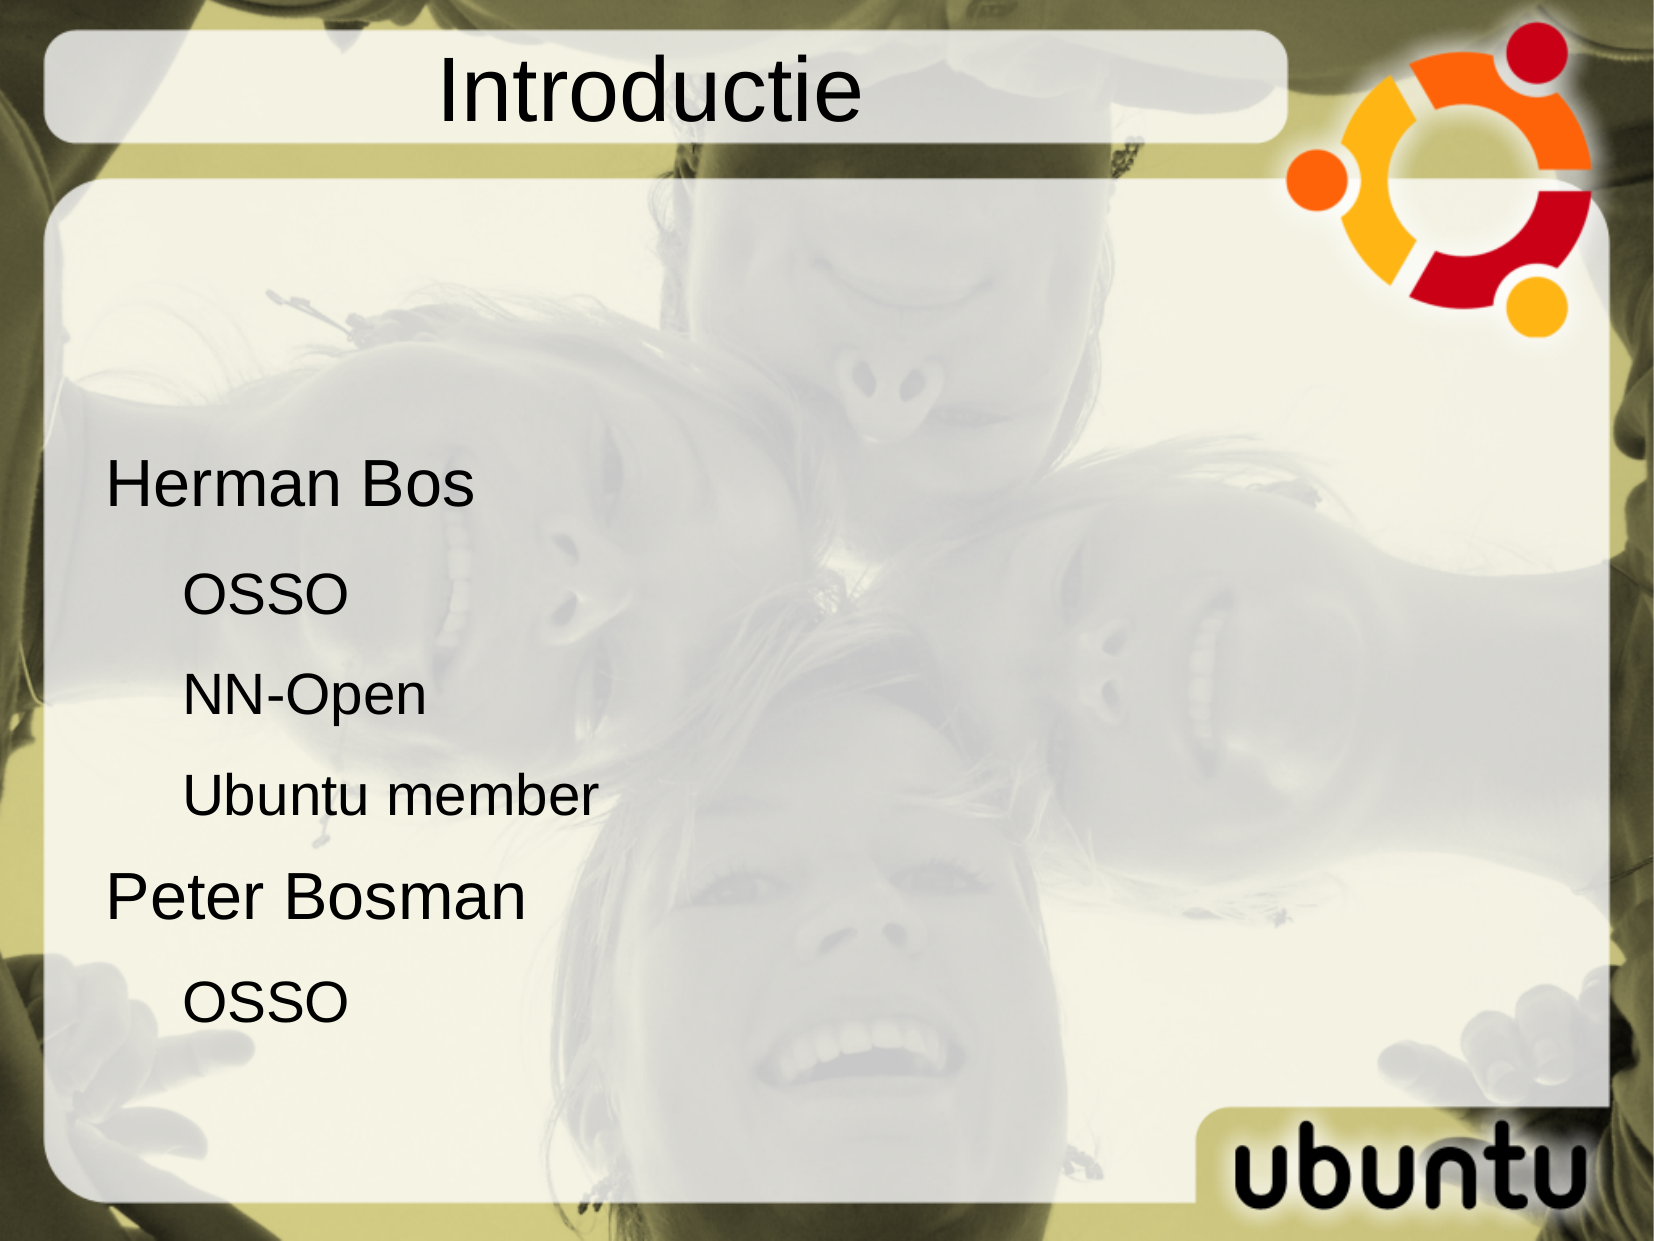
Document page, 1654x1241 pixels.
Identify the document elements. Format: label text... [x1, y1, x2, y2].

title Introductie [71, 30, 1230, 146]
list Herman Bos OSSO NN-Open Ubuntu member Peter Bosman OSSO [88, 442, 1577, 1178]
picture [0, 0, 1654, 1241]
